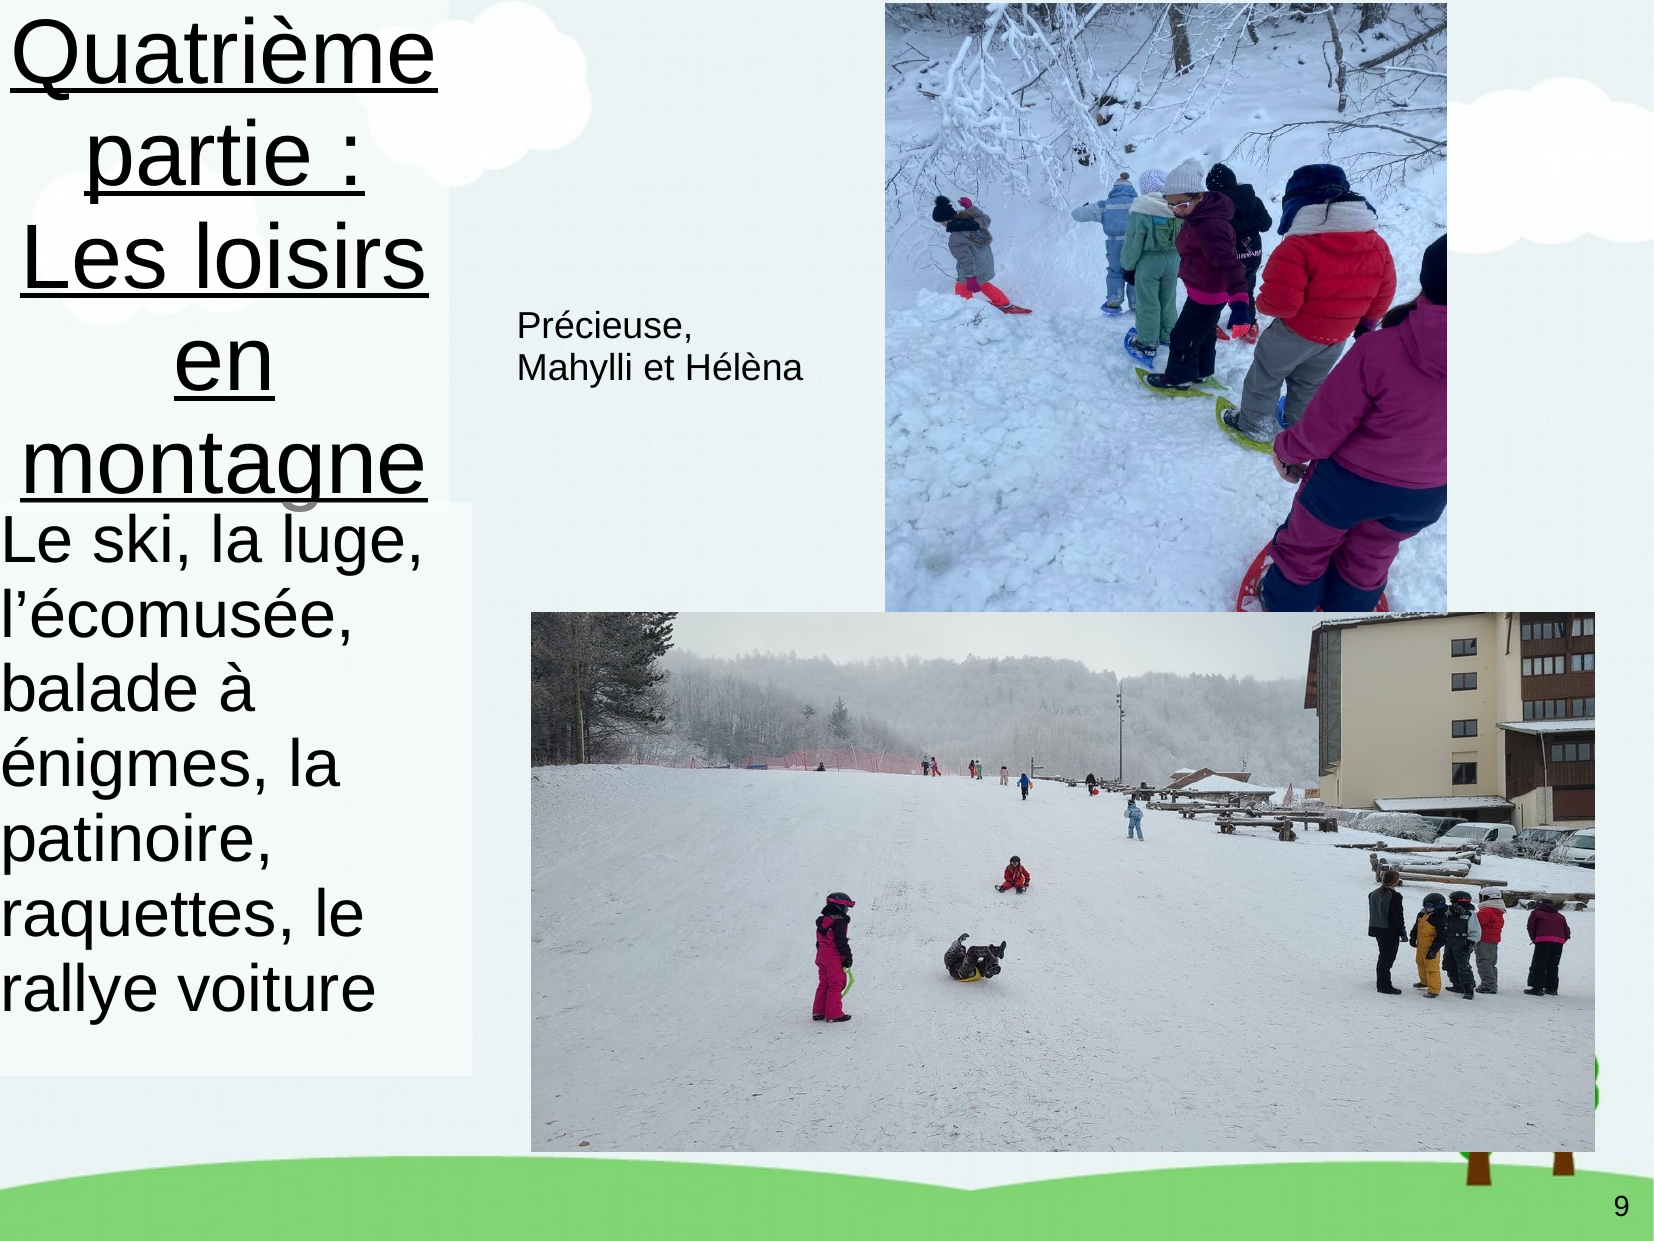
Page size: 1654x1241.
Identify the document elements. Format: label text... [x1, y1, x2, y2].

title Quatrième partie : Les loisirs en montagne [0, 0, 449, 501]
list Le ski, la luge, l’écomusée, balade à énigmes, la patinoire, raquettes, le rallye voiture [0, 501, 473, 1076]
picture [0, 0, 1654, 1241]
text_box Précieuse, Mahylli et Hélèna [501, 297, 1006, 397]
